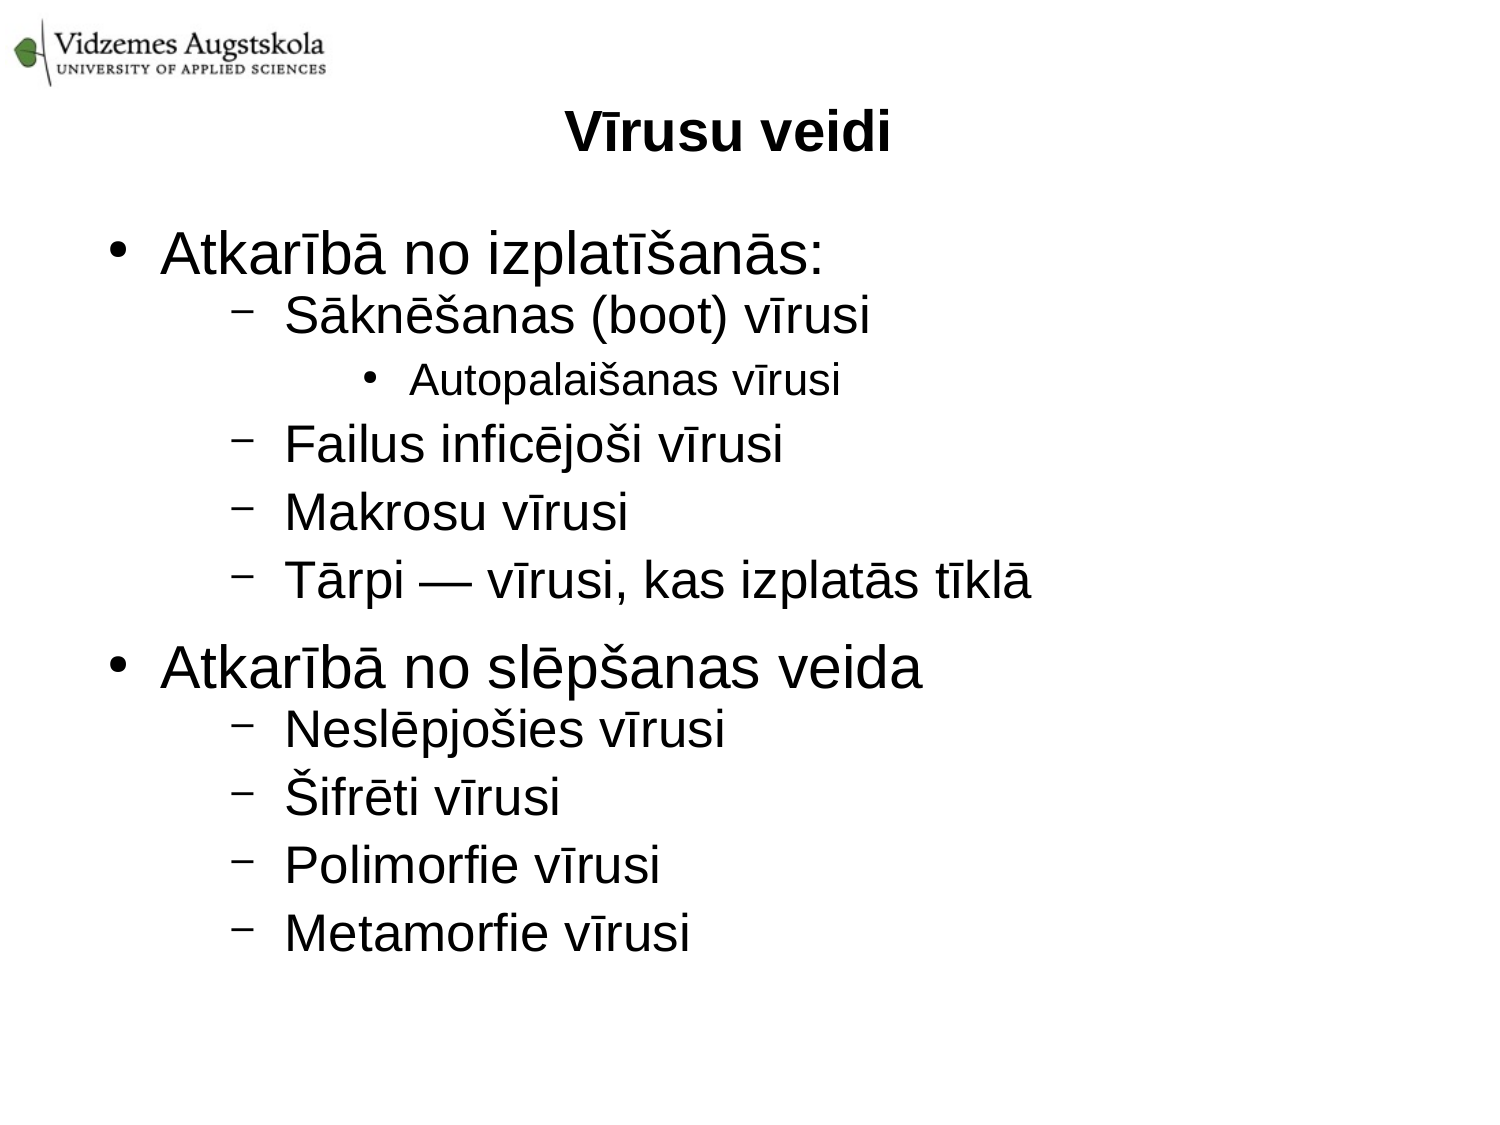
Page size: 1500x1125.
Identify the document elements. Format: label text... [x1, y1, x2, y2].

picture [5, 2, 334, 102]
title Vīrusu veidi [85, 87, 1372, 177]
list Atkarībā no izplatīšanās: Sāknēšanas (boot) vīrusi Autopalaišanas vīrusi Failus inficējoši vīrusi Makrosu vīrusi Tārpi — vīrusi, kas izplatās tīklā Atkarībā no slēpšanas veida Neslēpjošies vīrusi Šifrēti vīrusi Polimorfie vīrusi Metamorfie vīrusi [74, 214, 1424, 1004]
